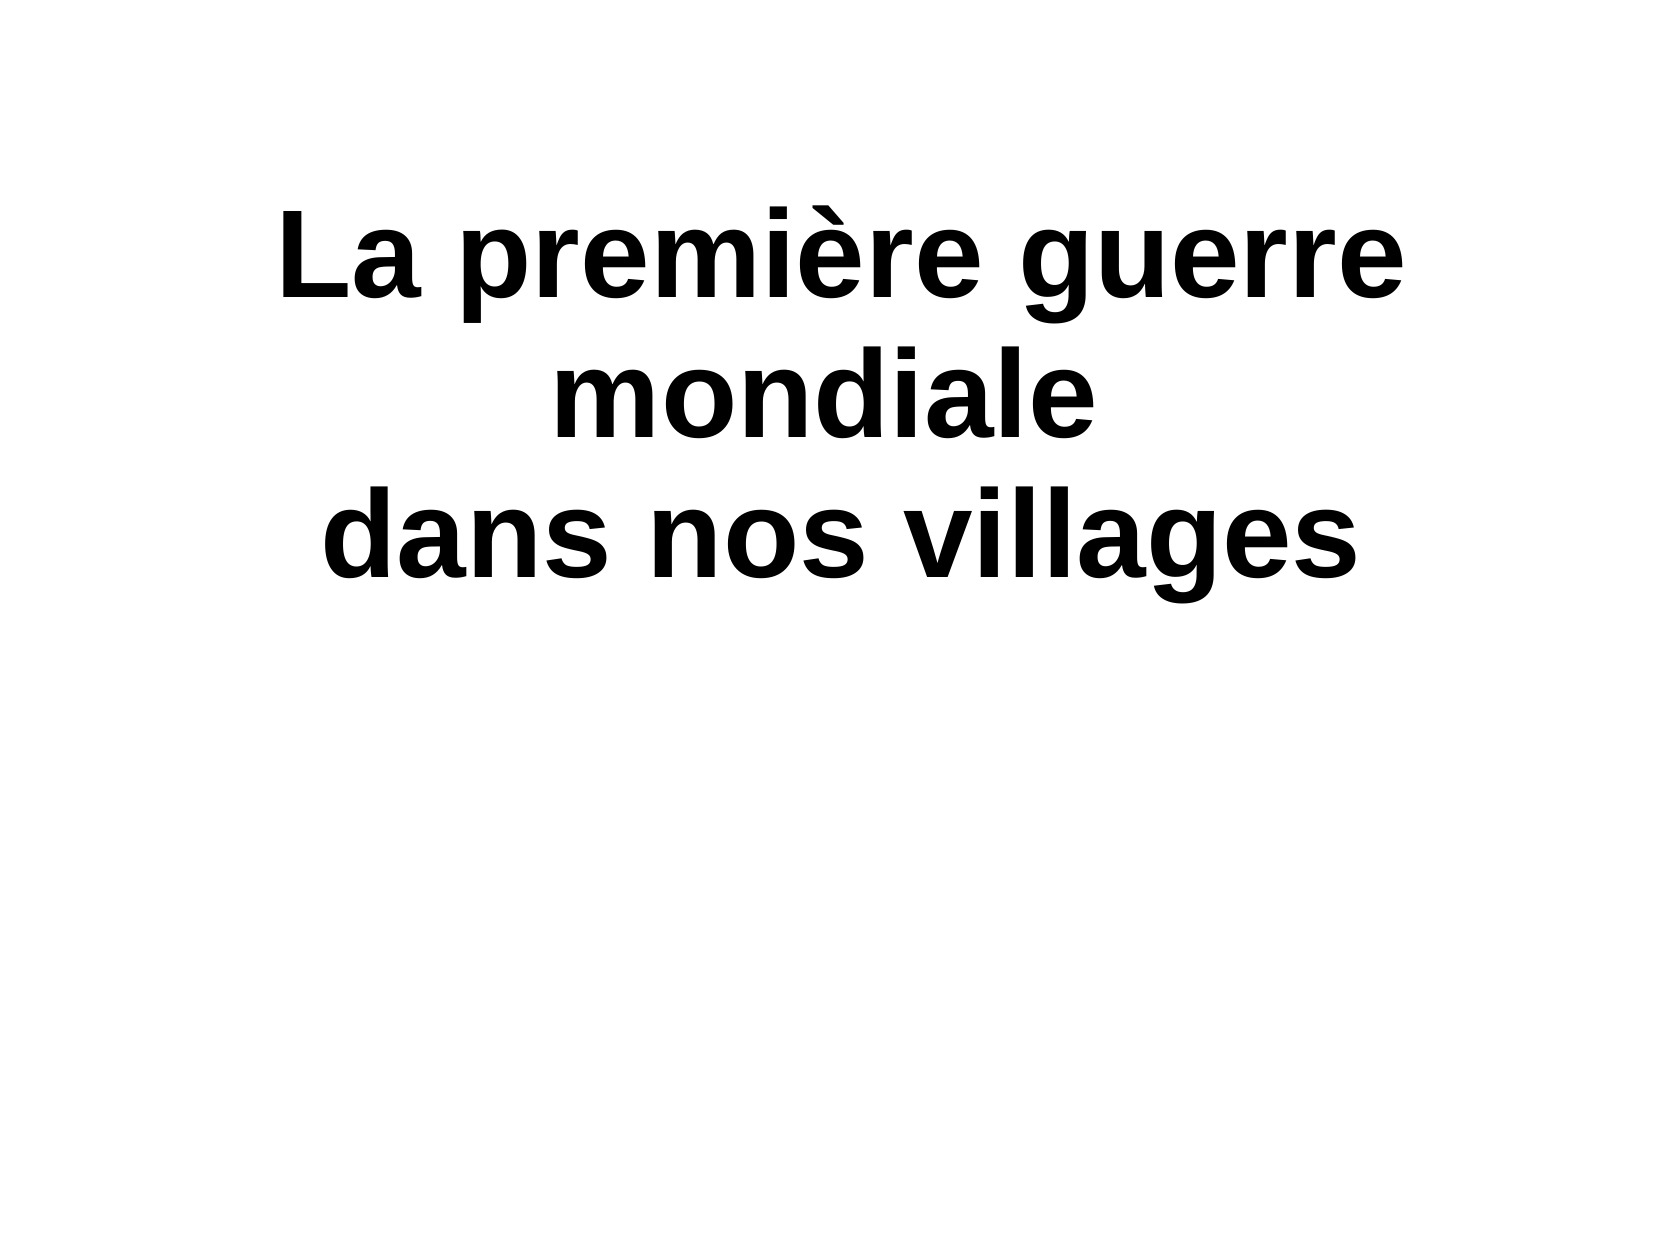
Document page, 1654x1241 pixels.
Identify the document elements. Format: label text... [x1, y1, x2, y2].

text_box La première guerre mondiale dans nos villages [177, 177, 1506, 1031]
